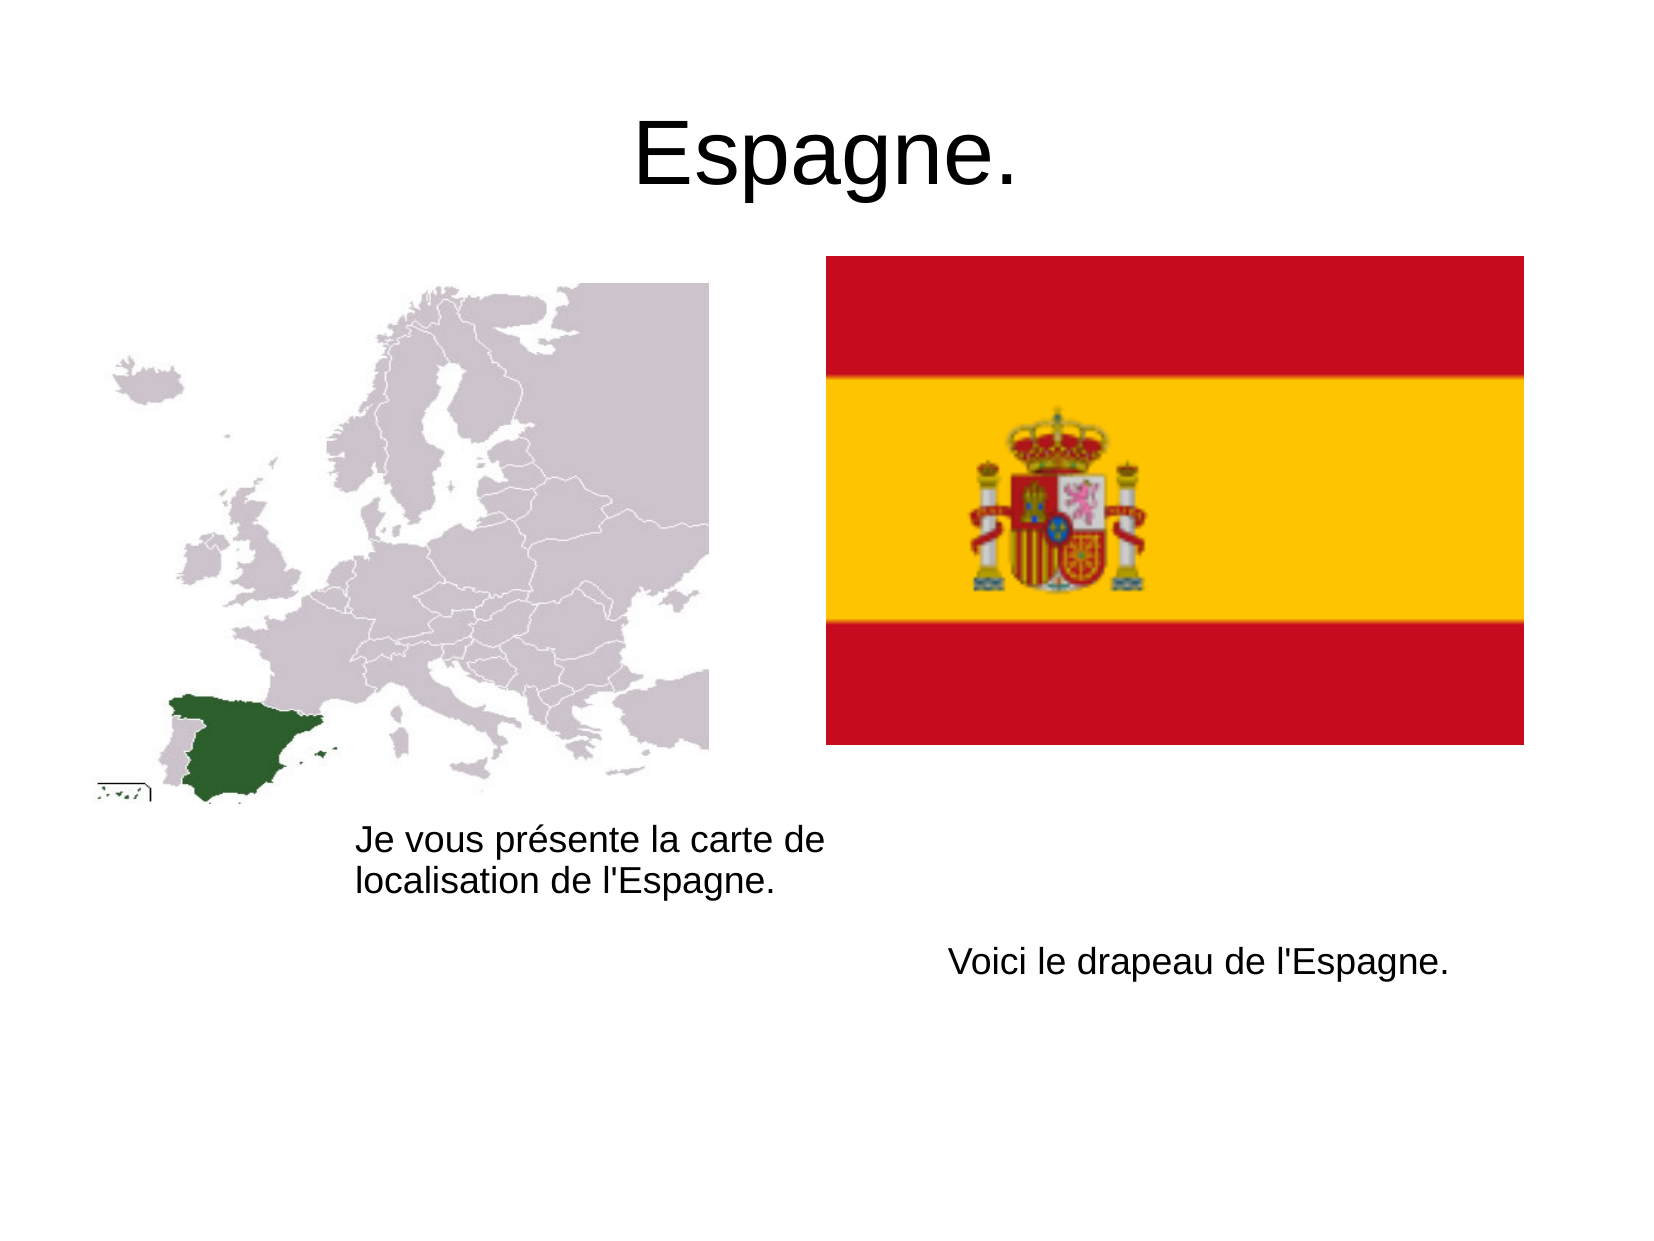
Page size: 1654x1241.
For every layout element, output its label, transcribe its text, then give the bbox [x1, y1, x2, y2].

text_box Je vous présente la carte de localisation de l'Espagne. [340, 810, 1193, 1050]
picture [92, 283, 709, 804]
picture [826, 256, 1524, 745]
title Espagne. [82, 49, 1571, 257]
text_box Voici le drapeau de l'Espagne. [933, 933, 1512, 990]
